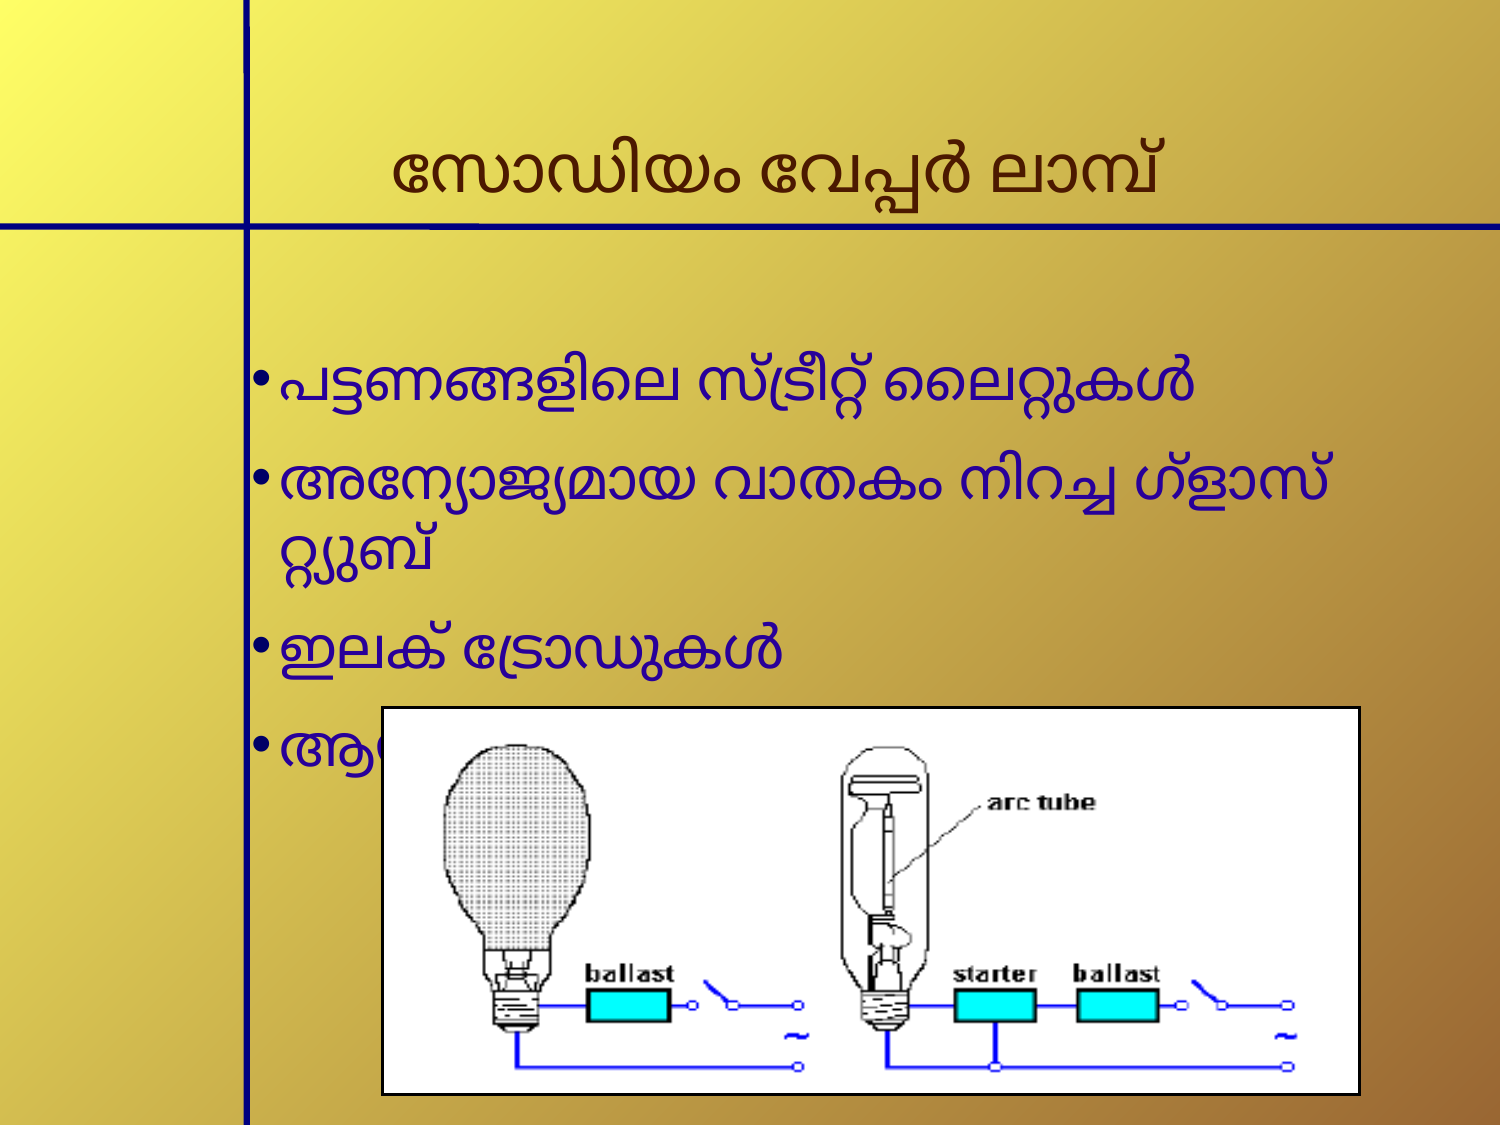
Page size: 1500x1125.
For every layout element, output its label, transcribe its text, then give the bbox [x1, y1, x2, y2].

text_box പട്ടണങ്ങളിലെ സ്ട്രീറ്റ് ലൈറ്റുകള്‍ അന്യോജ്യമായ വാതകം നിറച്ച ഗ്ളാസ് റ്റ്യുബ് ഇലക് ട്രോഡുകള്‍ ആയുഷ്കാലം < 24,000 മണിക്കൂര്‍ [250, 236, 1489, 787]
text_box പട്ടണങ്ങളിലെ സ്ട്രീറ്റ് ലൈറ്റുകള്‍ അന്യോജ്യമായ വാതകം നിറച്ച ഗ്ളാസ് റ്റ്യുബ് ഇലക് ട്രോഡുകള്‍ ആയുഷ്കാലം < 24,000 മണിക്കൂര്‍ [236, 236, 243, 787]
picture [383, 708, 1359, 1093]
text_box സോഡിയം വേപ്പര്‍ ലാമ്പ് [312, 118, 1500, 214]
